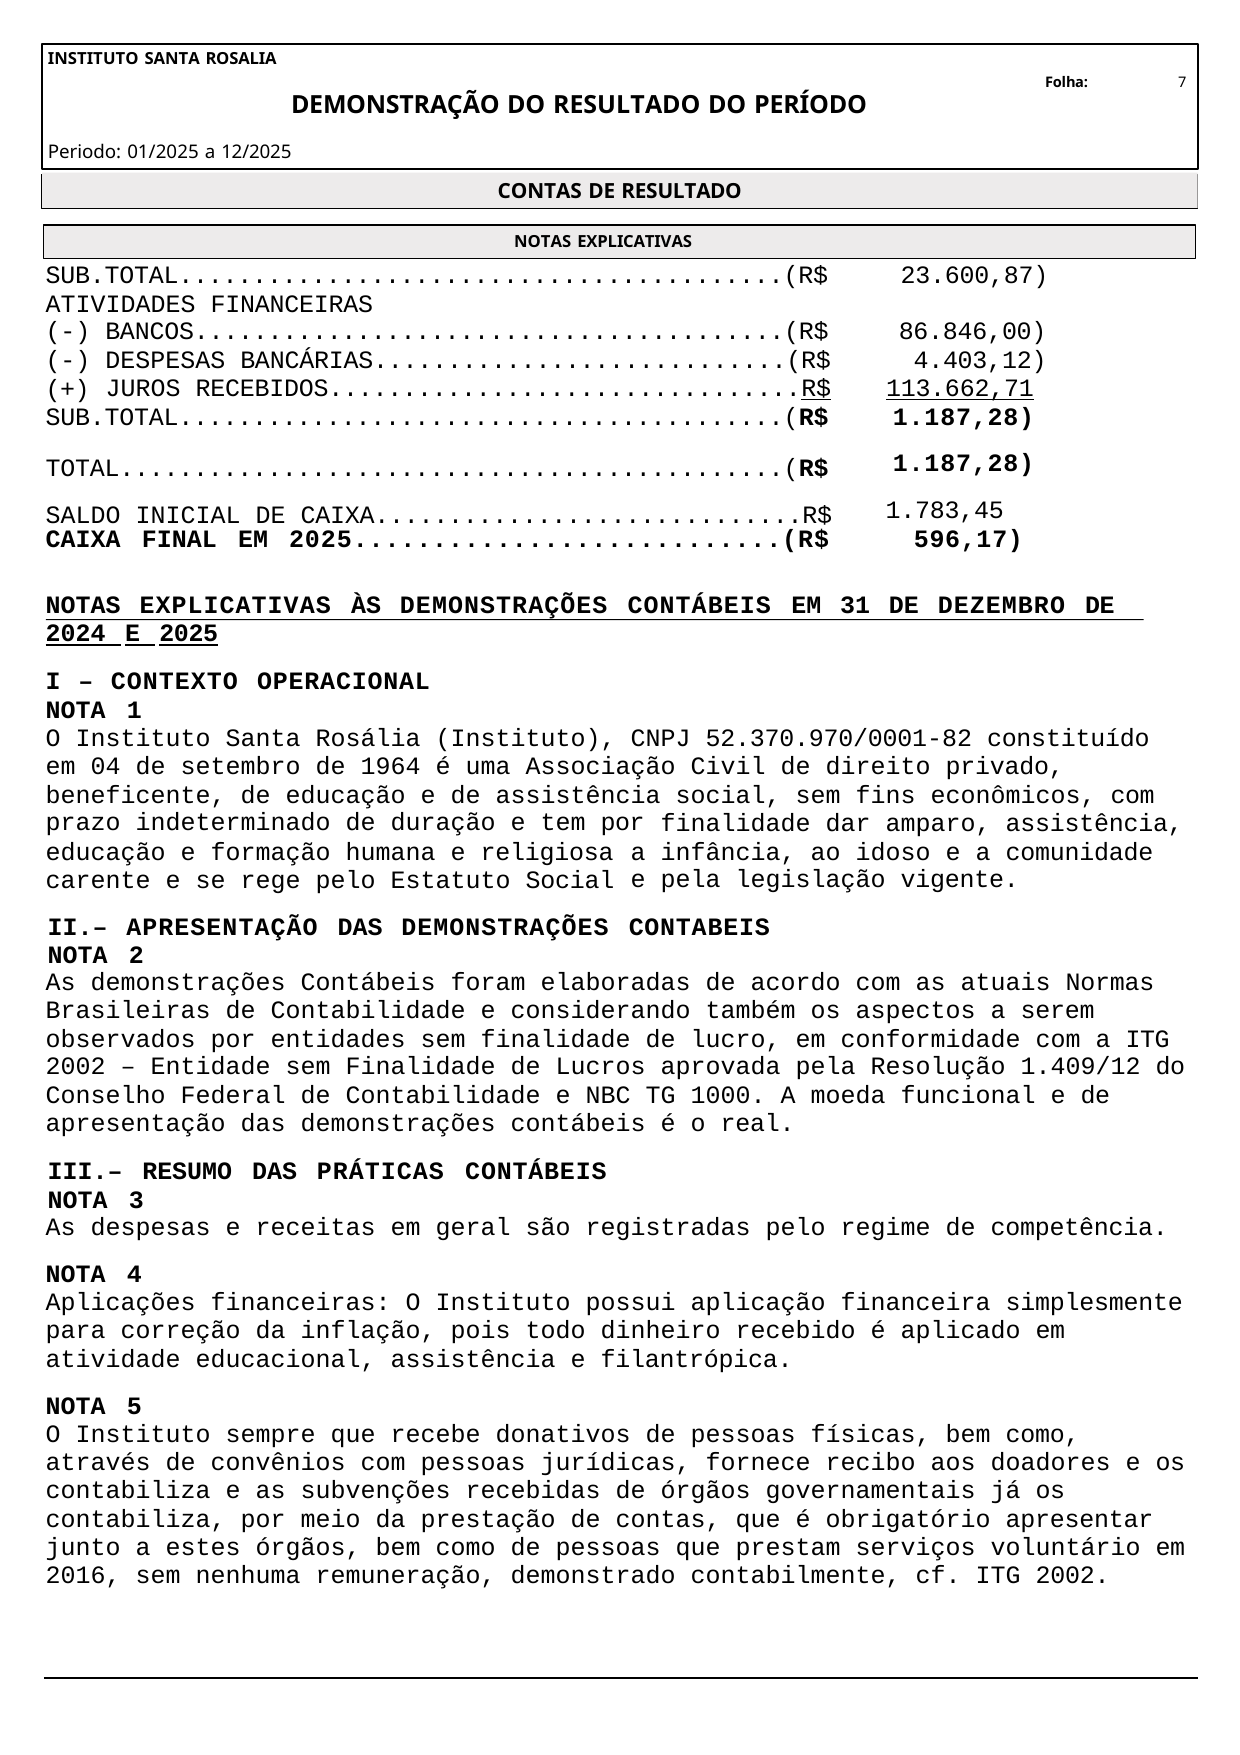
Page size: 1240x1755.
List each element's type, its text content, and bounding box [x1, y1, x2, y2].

text_box educação e formação humana e religiosa carente e se rege pelo Estatuto Social [43, 832, 618, 895]
text_box CONTAS DE RESULTADO [42, 172, 1198, 208]
text_box 86.846,00) 4.403,12) [898, 312, 1053, 376]
text_box NOTAS EXPLICATIVAS ÀS DEMONSTRAÇÕES CONTÁBEIS EM 31 DE DEZEMBRO DE [43, 586, 1128, 597]
text_box 2024 E 2025 I – CONTEXTO OPERACIONAL NOTA 1 O Instituto Santa Rosália (Instituto), CNPJ 52.370.970/0001-82 constituído em 04 de setembro de 1964 é uma Associação Civil de direito privado, beneficente, de educação e de assistência social, sem fins econômicos, com [43, 597, 1158, 803]
text_box (-) BANCOS........................................(R$ (-) DESPESAS BANCÁRIAS............................(R$ (+) [43, 312, 843, 380]
text_box SUB.TOTAL.........................................(R$ ATIVIDADES FINANCEIRAS [43, 256, 843, 312]
text_box INSTITUTO SANTA ROSALIA [45, 45, 317, 71]
text_box [44, 226, 1195, 258]
text_box – APRESENTAÇÃO DAS DEMONSTRAÇÕES CONTABEIS NOTA 2 As demonstrações Contábeis foram elaboradas de acordo com as atuais Normas Brasileiras de Contabilidade e considerando também os aspectos a serem observados por entidades sem finalidade de lucro, em conformidade com a ITG 2002 – Entidade sem Finalidade de Lucros aprovada pela Resolução 1.409/12 do Conselho Federal de Contabilidade e NBC TG 1000. A moeda funcional e de apresentação das demonstrações contábeis é o real. – RESUMO DAS PRÁTICAS CONTÁBEIS NOTA 3 As despesas e receitas em geral são registradas pelo regime de competência. NOTA 4 Aplicações financeiras: O Instituto possui aplicação financeira simplesmente para correção da inflação, pois todo dinheiro recebido é aplicado em atividade educacional, assistência e filantrópica. NOTA 5 O Instituto sempre que recebe donativos de pessoas físicas, bem como, através de convênios com pessoas jurídicas, fornece recibo aos doadores e os contabiliza e as subvenções recebidas de órgãos governamentais já os contabiliza, por meio da prestação de contas, que é obrigatório apresentar junto a estes órgãos, bem como de pessoas que prestam serviços voluntário em 2016, sem nenhuma remuneração, demonstrado contabilmente, cf. ITG 2002. [43, 907, 1188, 1594]
text_box 23.600,87) [898, 256, 1053, 291]
text_box DEMONSTRAÇÃO DO RESULTADO DO PERÍODO Periodo: 01/2025 a 12/2025 [45, 86, 949, 165]
text_box SUB.TOTAL.........................................(R$ TOTAL.............................................(R$ SALDO INICIAL DE CAIXA.............................R$ CAIXA FINAL EM 2025...........................(R$ [43, 380, 850, 555]
text_box NOTAS EXPLICATIVAS [512, 229, 727, 254]
text_box 1.187,28) 1.187,28) 1.783,45 596,17) [883, 380, 1042, 555]
text_box 7 [1176, 70, 1190, 93]
text_box Folha: [1043, 70, 1098, 93]
text_box JUROS RECEBIDOS................................R$ 113.662,71 [103, 369, 1039, 404]
text_box finalidade dar amparo, assistência, a infância, ao idoso e a comunidade e pela legislação vigente. [628, 803, 1188, 895]
text_box prazo indeterminado de duração e tem por [43, 803, 628, 838]
